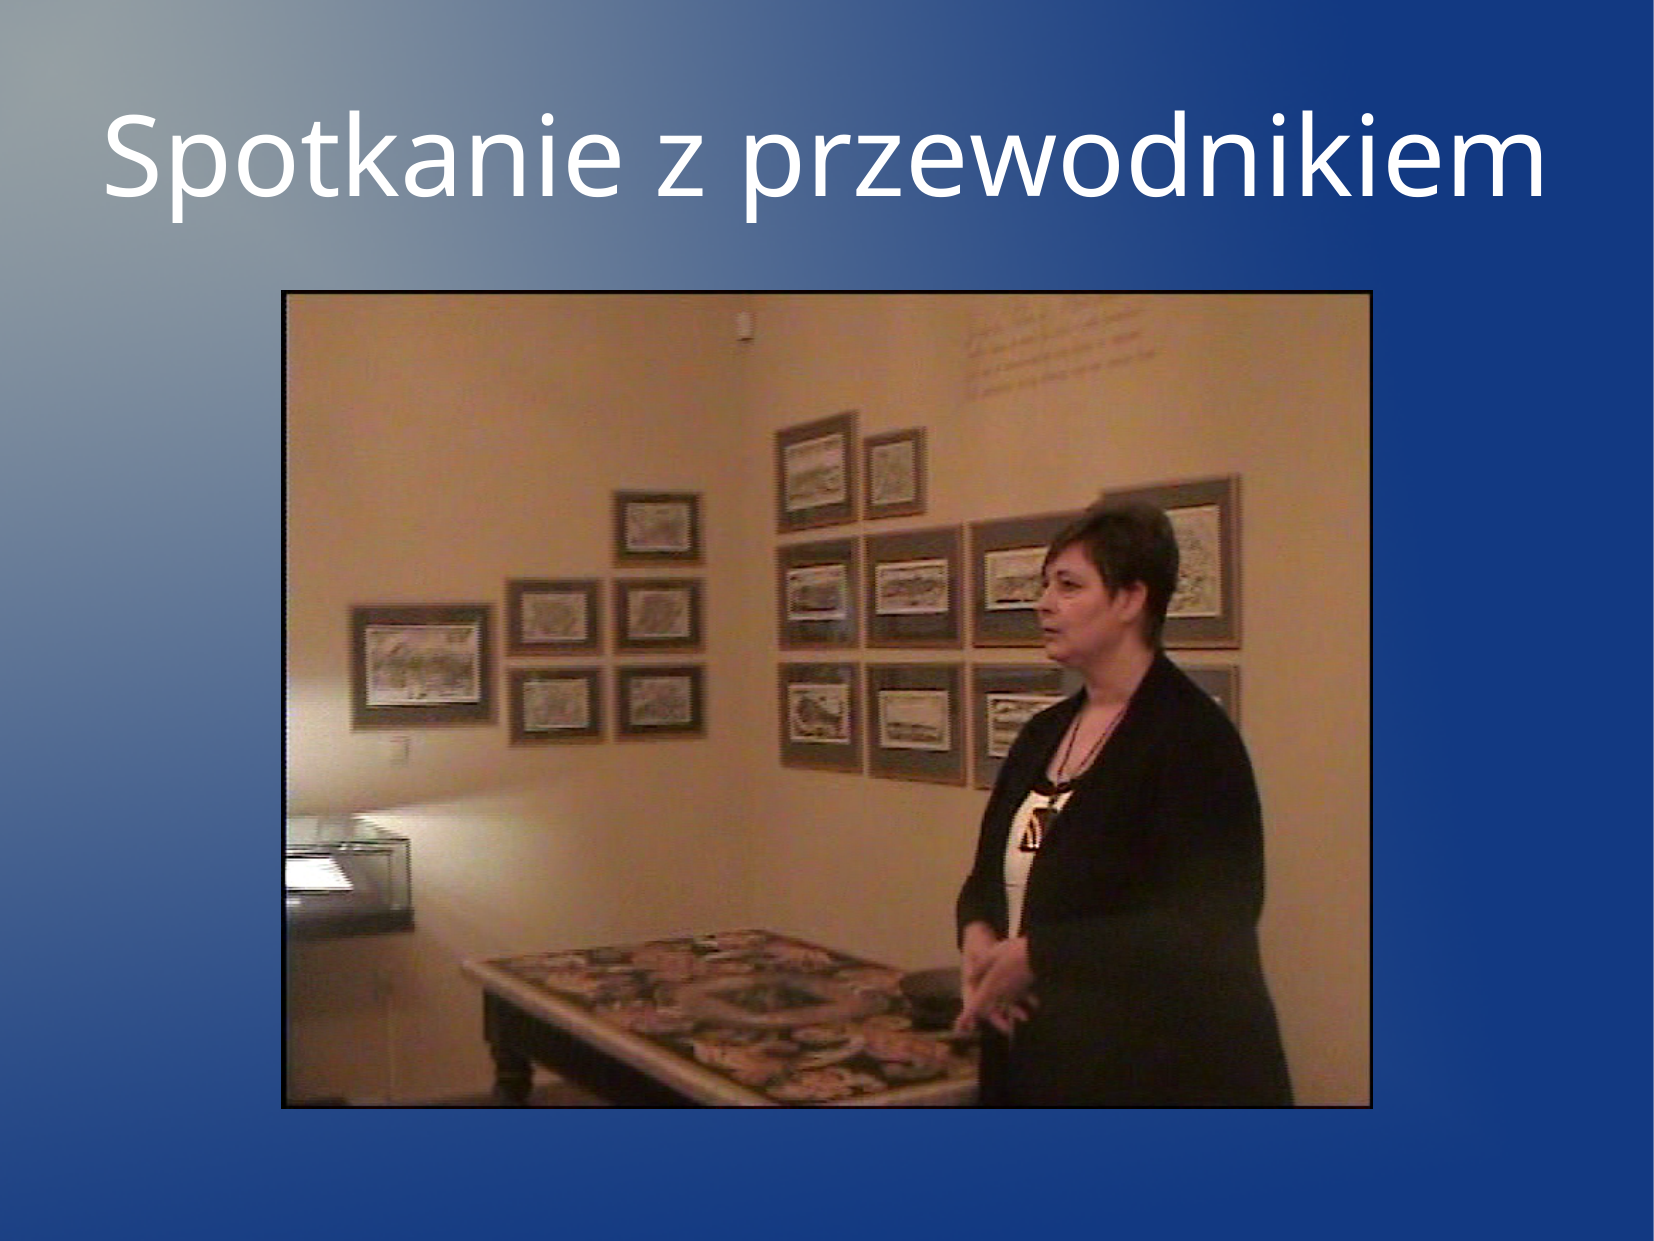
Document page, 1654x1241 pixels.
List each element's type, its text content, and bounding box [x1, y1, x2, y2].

title Spotkanie z przewodnikiem [82, 49, 1571, 257]
picture [0, 0, 1654, 1241]
